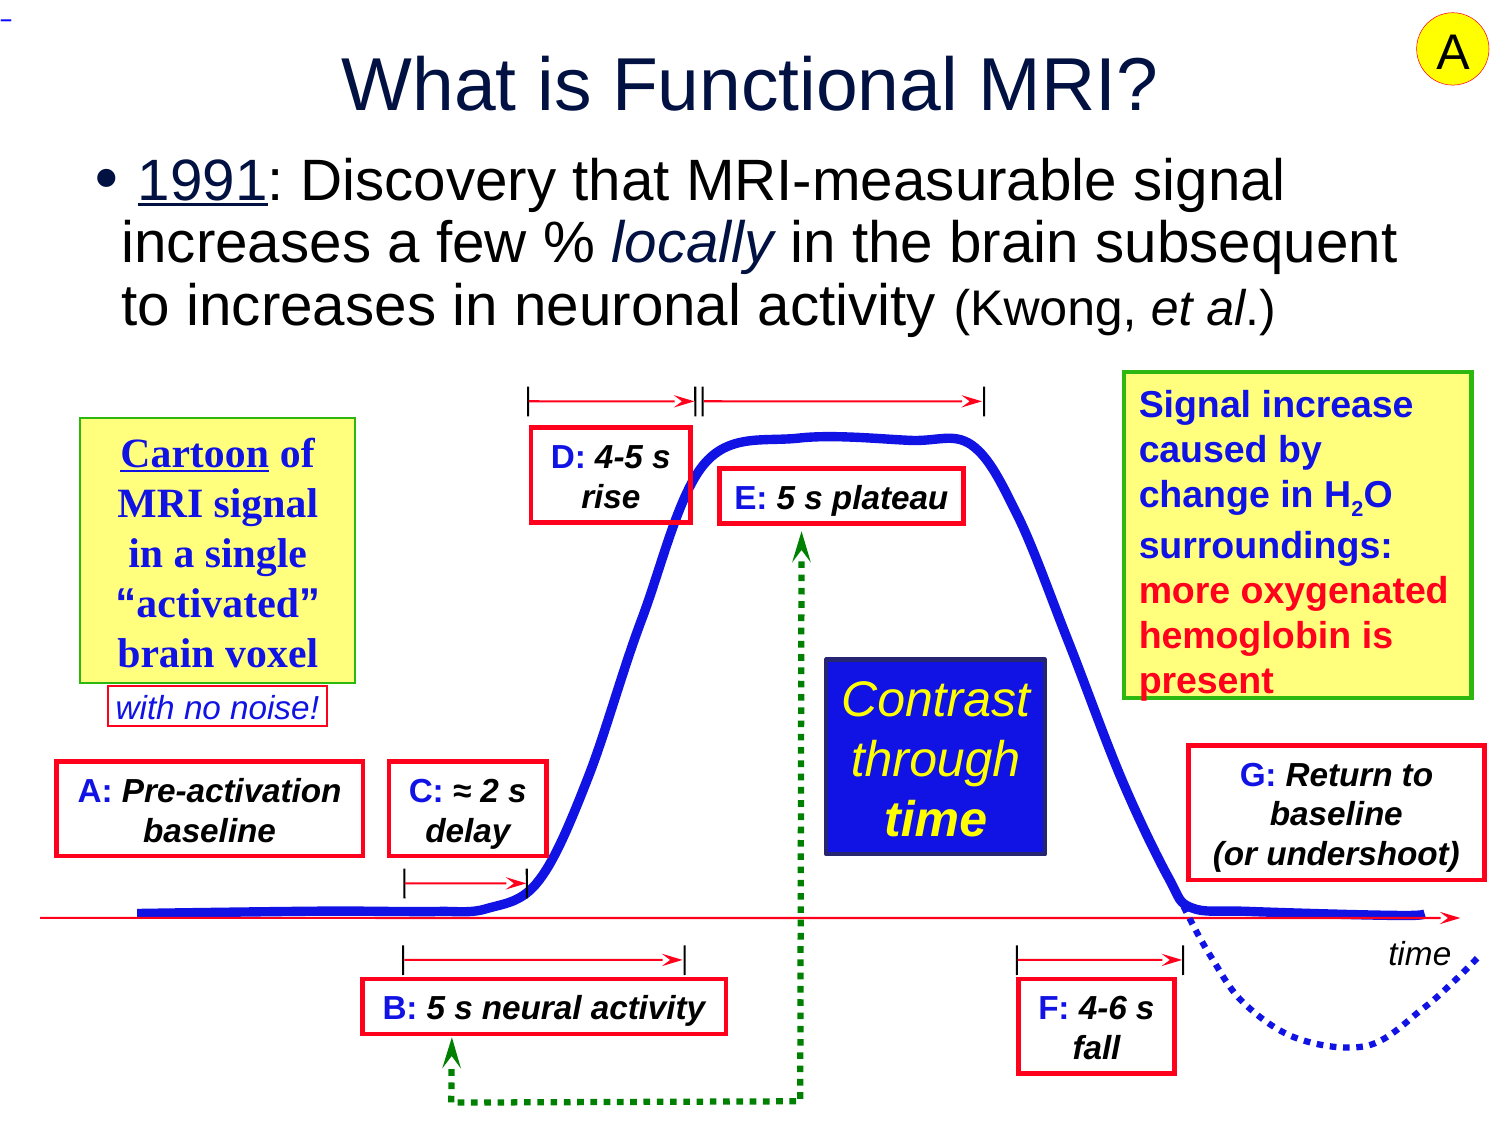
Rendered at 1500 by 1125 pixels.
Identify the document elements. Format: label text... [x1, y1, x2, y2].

text_box time [1373, 924, 1467, 980]
text_box A [1421, 11, 1485, 87]
text_box [1485, 32, 1490, 66]
list 1991: Discovery that MRI-measurable signal increases a few % locally in the brain subsequent to increases in neuronal activity (Kwong, et al.) [78, 142, 1422, 424]
text_box G: Return to baseline (or undershoot) [1188, 745, 1485, 880]
text_box E: 5 s plateau [719, 468, 964, 524]
text_box Contrast through time [826, 659, 1045, 855]
text_box Signal increase caused by change in H2O surroundings: more oxygenated hemoglobin is present [1123, 372, 1472, 698]
text_box with no noise! [108, 686, 327, 727]
text_box C: ≈ 2 s delay [388, 761, 547, 857]
text_box D: 4-5 s rise [530, 427, 691, 523]
text_box Cartoon of MRI signal in a single “activated” brain voxel [80, 418, 356, 684]
text_box A: Pre-activation baseline [56, 761, 364, 857]
text_box F: 4-6 s fall [1018, 979, 1175, 1074]
title What is Functional MRI? [78, 25, 1422, 136]
text_box B: 5 s neural activity [362, 979, 726, 1034]
text_box [1416, 31, 1421, 67]
